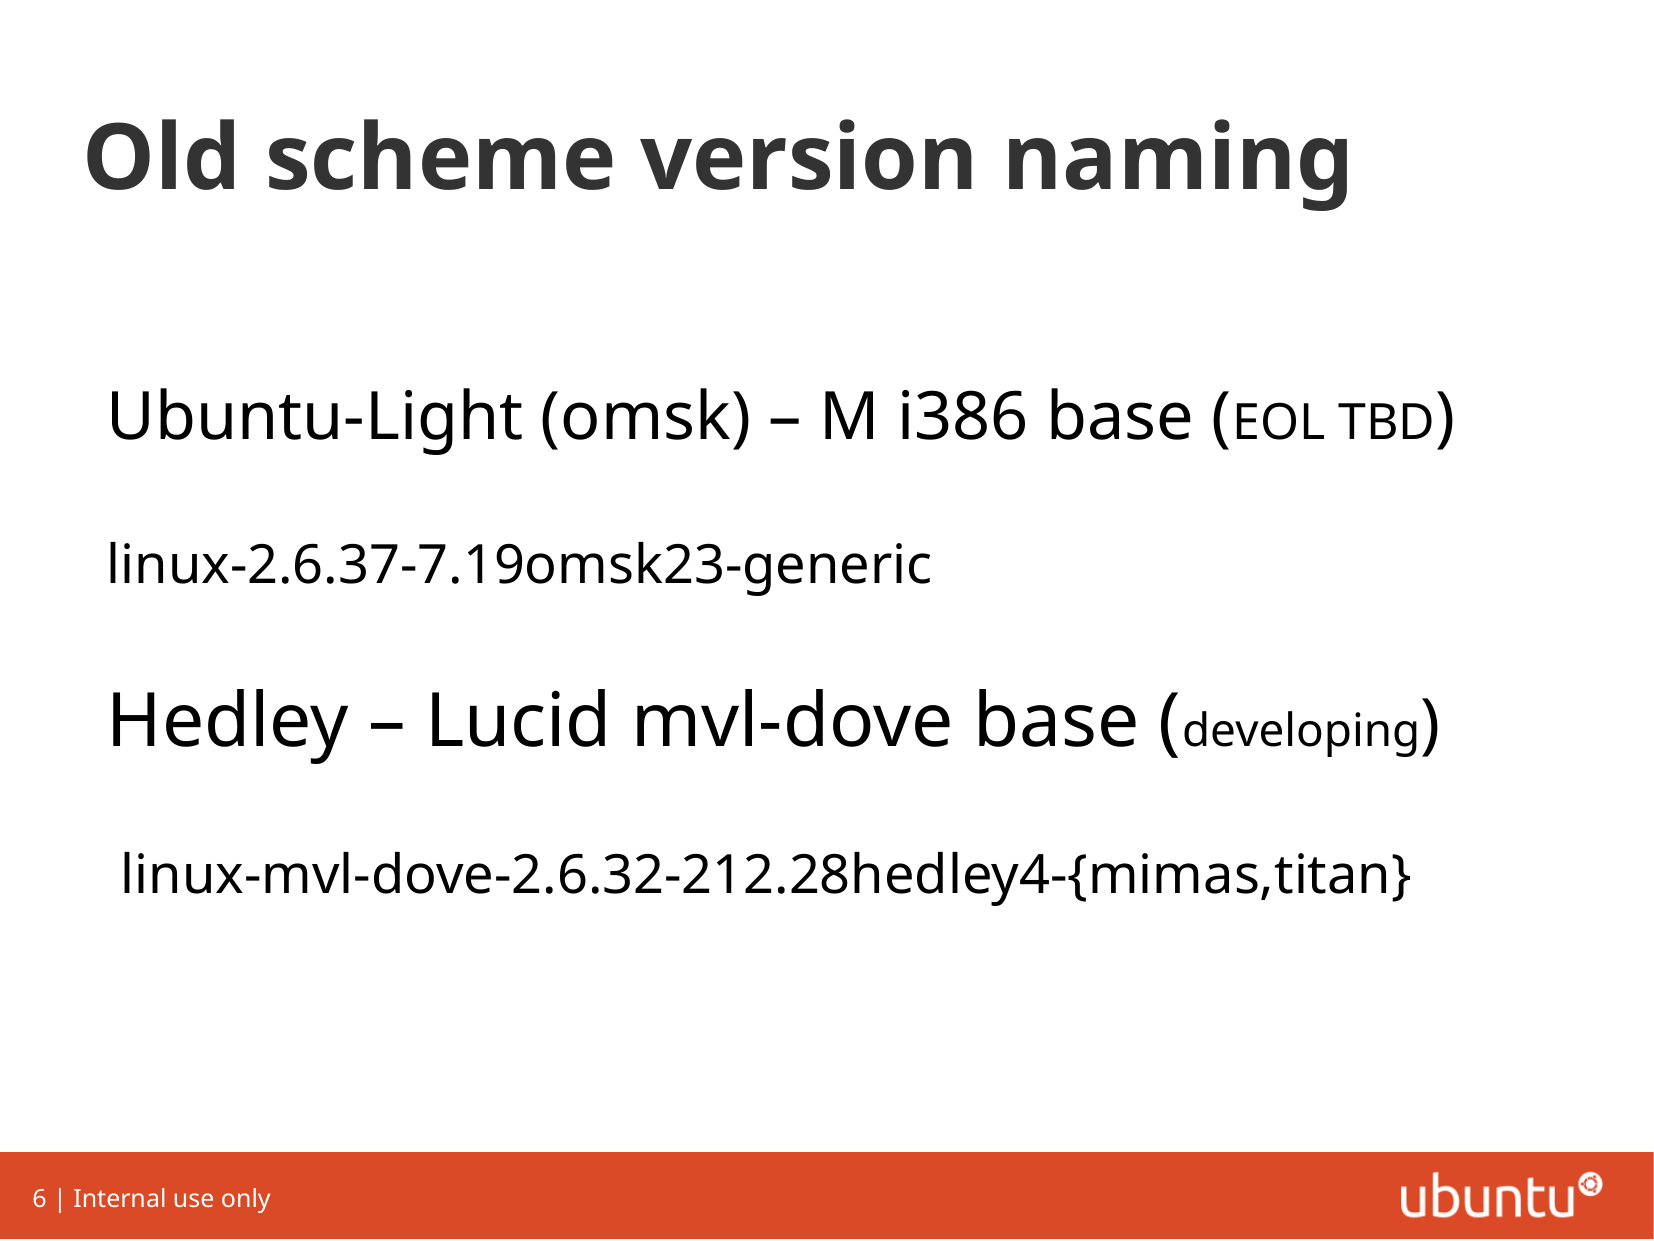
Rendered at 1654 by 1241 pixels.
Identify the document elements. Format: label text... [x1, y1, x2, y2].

subtitle Ubuntu-Light (omsk) – M i386 base (EOL TBD) linux-2.6.37-7.19omsk23-generic Hedley – Lucid mvl-dove base (developing) linux-mvl-dove-2.6.32-212.28hedley4-{mimas,titan} [87, 301, 1579, 975]
title Old scheme version naming [82, 49, 1571, 257]
picture [0, 1152, 1654, 1239]
